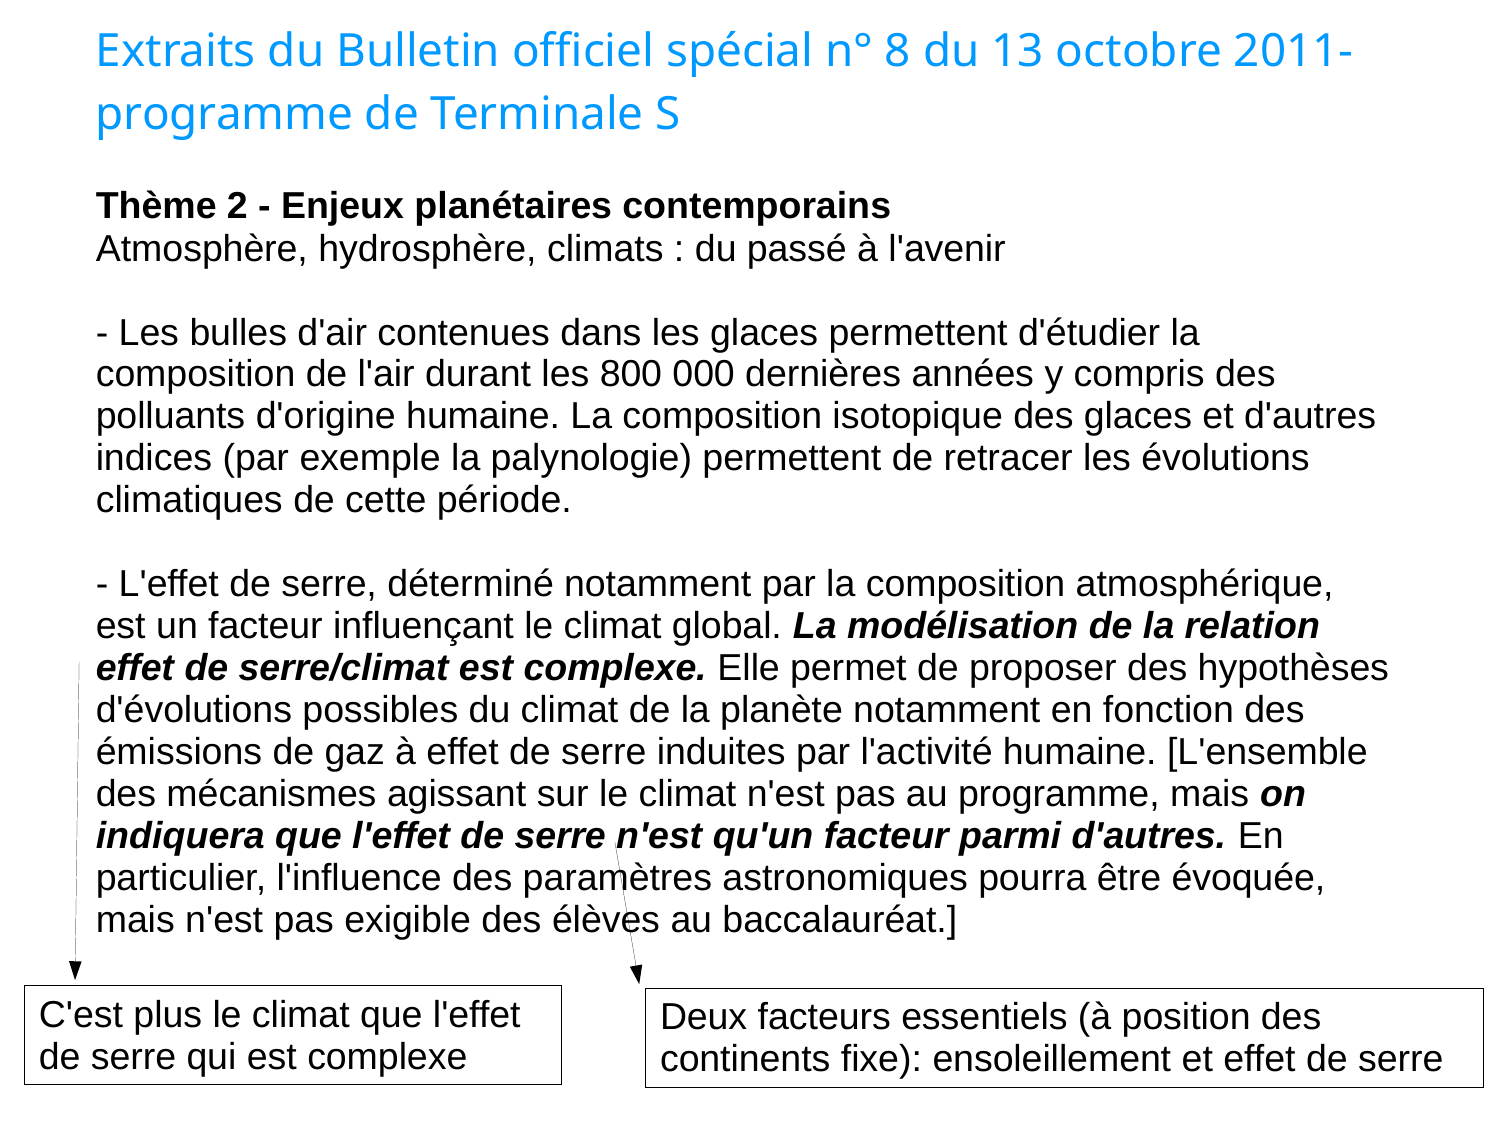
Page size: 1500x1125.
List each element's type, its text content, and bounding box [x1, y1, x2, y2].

text_box Extraits du Bulletin officiel spécial n° 8 du 13 octobre 2011- programme de Terminale S Thème 2 - Enjeux planétaires contemporains Atmosphère, hydrosphère, climats : du passé à l'avenir - Les bulles d'air contenues dans les glaces permettent d'étudier la composition de l'air durant les 800 000 dernières années y compris des polluants d'origine humaine. La composition isotopique des glaces et d'autres indices (par exemple la palynologie) permettent de retracer les évolutions climatiques de cette période. - L'effet de serre, déterminé notamment par la composition atmosphérique, est un facteur influençant le climat global. La modélisation de la relation effet de serre/climat est complexe. Elle permet de proposer des hypothèses d'évolutions possibles du climat de la planète notamment en fonction des émissions de gaz à effet de serre induites par l'activité humaine. [L'ensemble des mécanismes agissant sur le climat n'est pas au programme, mais on indiquera que l'effet de serre n'est qu'un facteur parmi d'autres. En particulier, l'influence des paramètres astronomiques pourra être évoquée, mais n'est pas exigible des élèves au baccalauréat.] [81, 10, 1409, 930]
text_box C'est plus le climat que l'effet de serre qui est complexe [24, 985, 562, 1085]
text_box Deux facteurs essentiels (à position des continents fixe): ensoleillement et effet de serre [645, 988, 1484, 1088]
